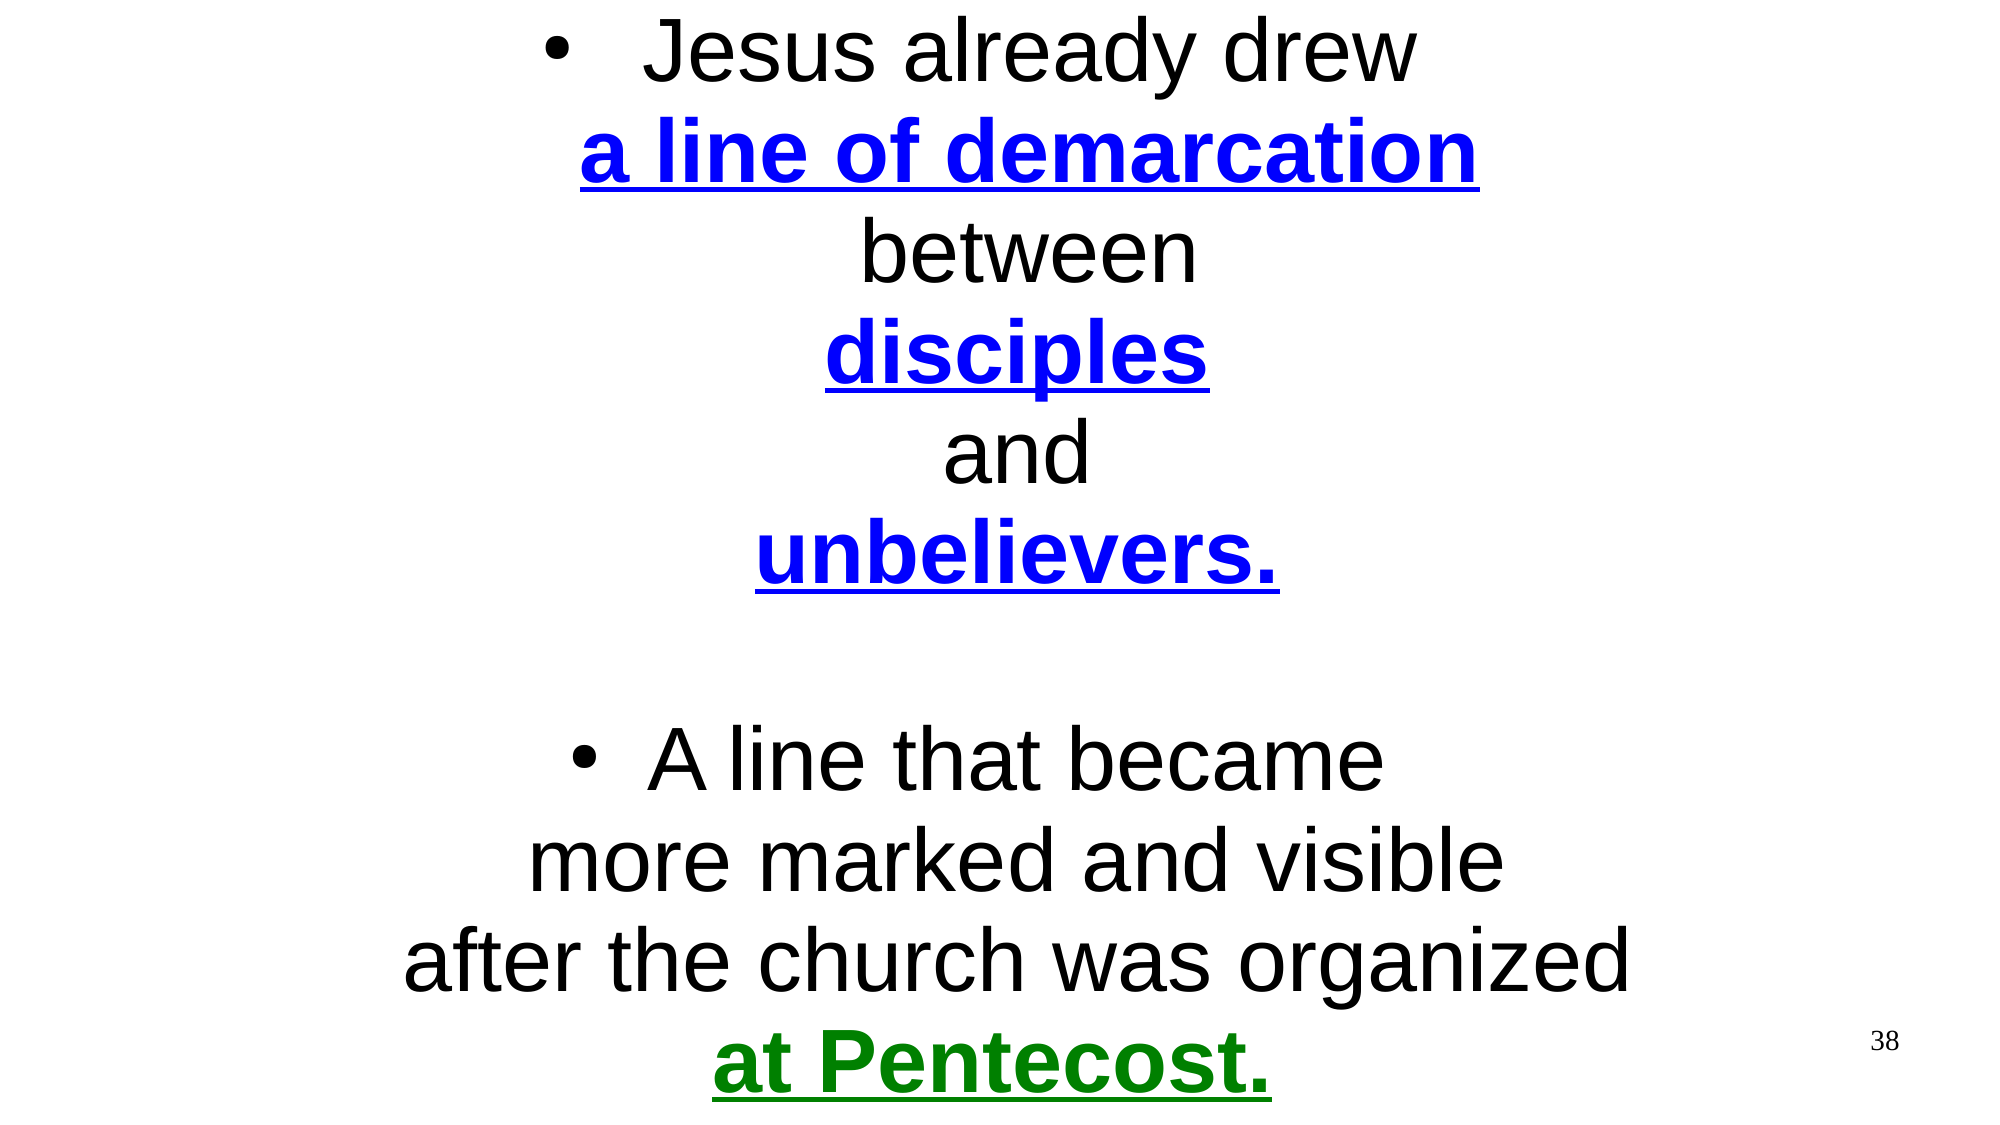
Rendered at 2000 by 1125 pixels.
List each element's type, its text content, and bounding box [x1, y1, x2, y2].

list Jesus already drew a line of demarcation between disciples and unbelievers. A line that became more marked and visible after the church was organized at Pentecost. [0, 0, 1996, 1123]
